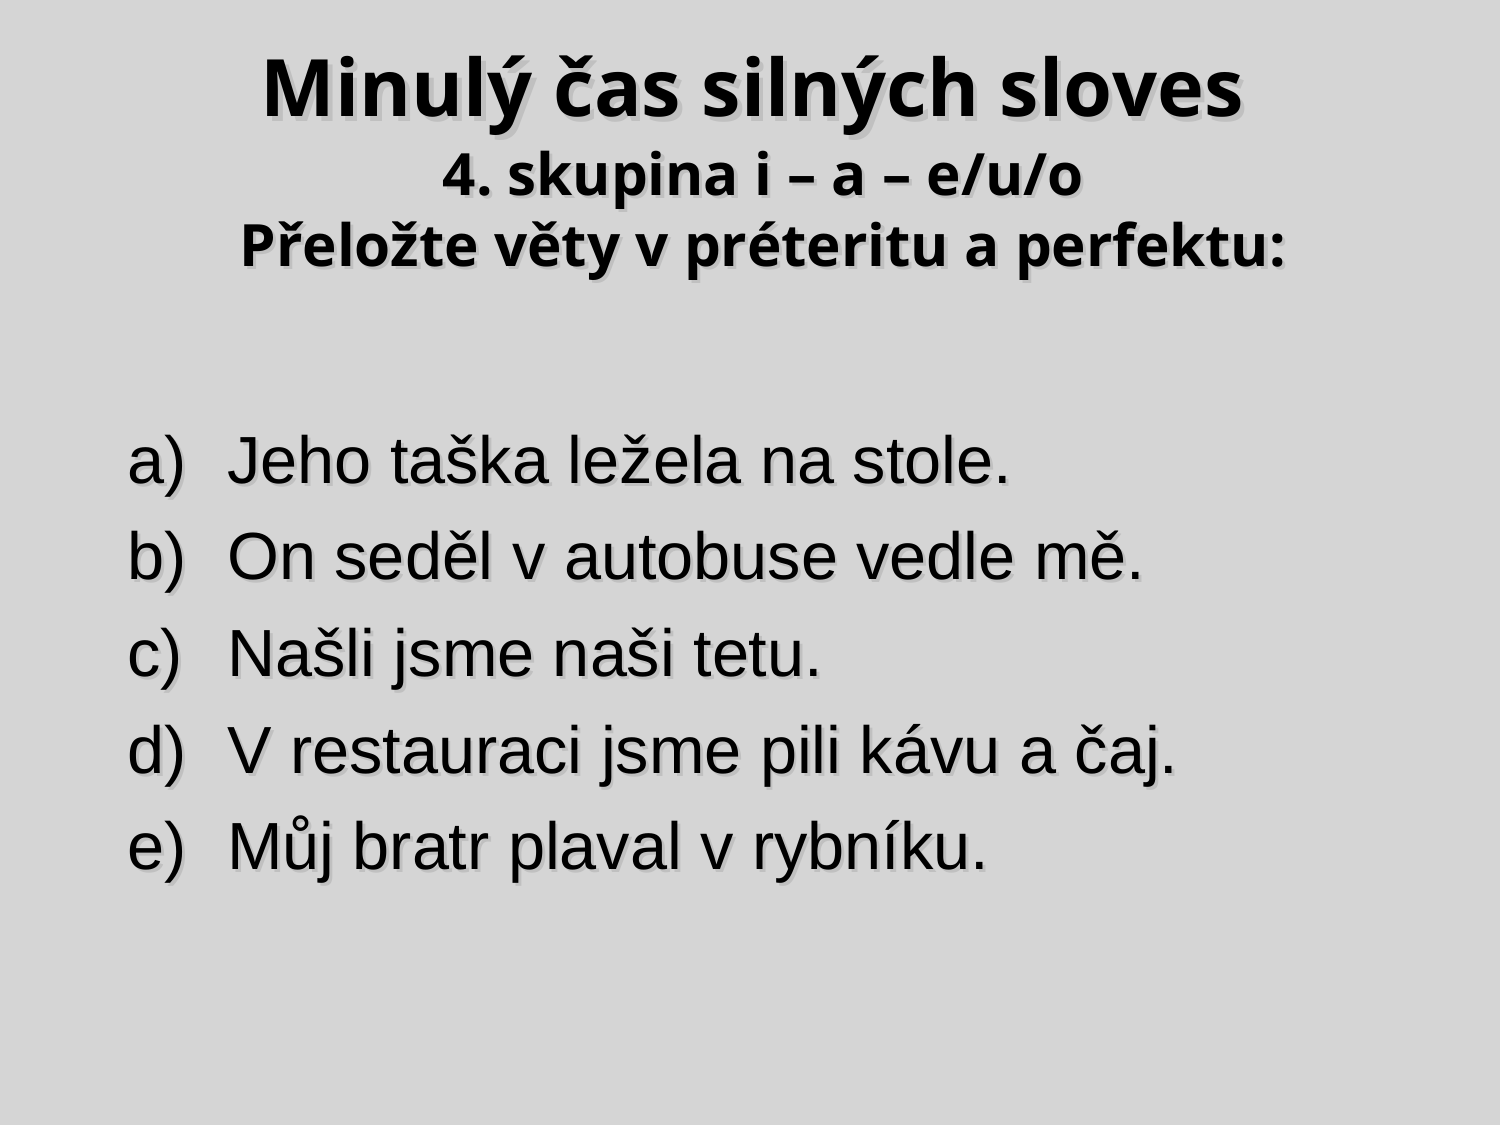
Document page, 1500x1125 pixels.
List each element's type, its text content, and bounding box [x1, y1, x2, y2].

list Jeho taška ležela na stole. On seděl v autobuse vedle mě. Našli jsme naši tetu. V restauraci jsme pili kávu a čaj. Můj bratr plaval v rybníku. [112, 312, 1452, 1000]
title Minulý čas silných sloves 4. skupina i – a – e/u/o Přeložte věty v préteritu a perfektu: [75, 30, 1451, 286]
